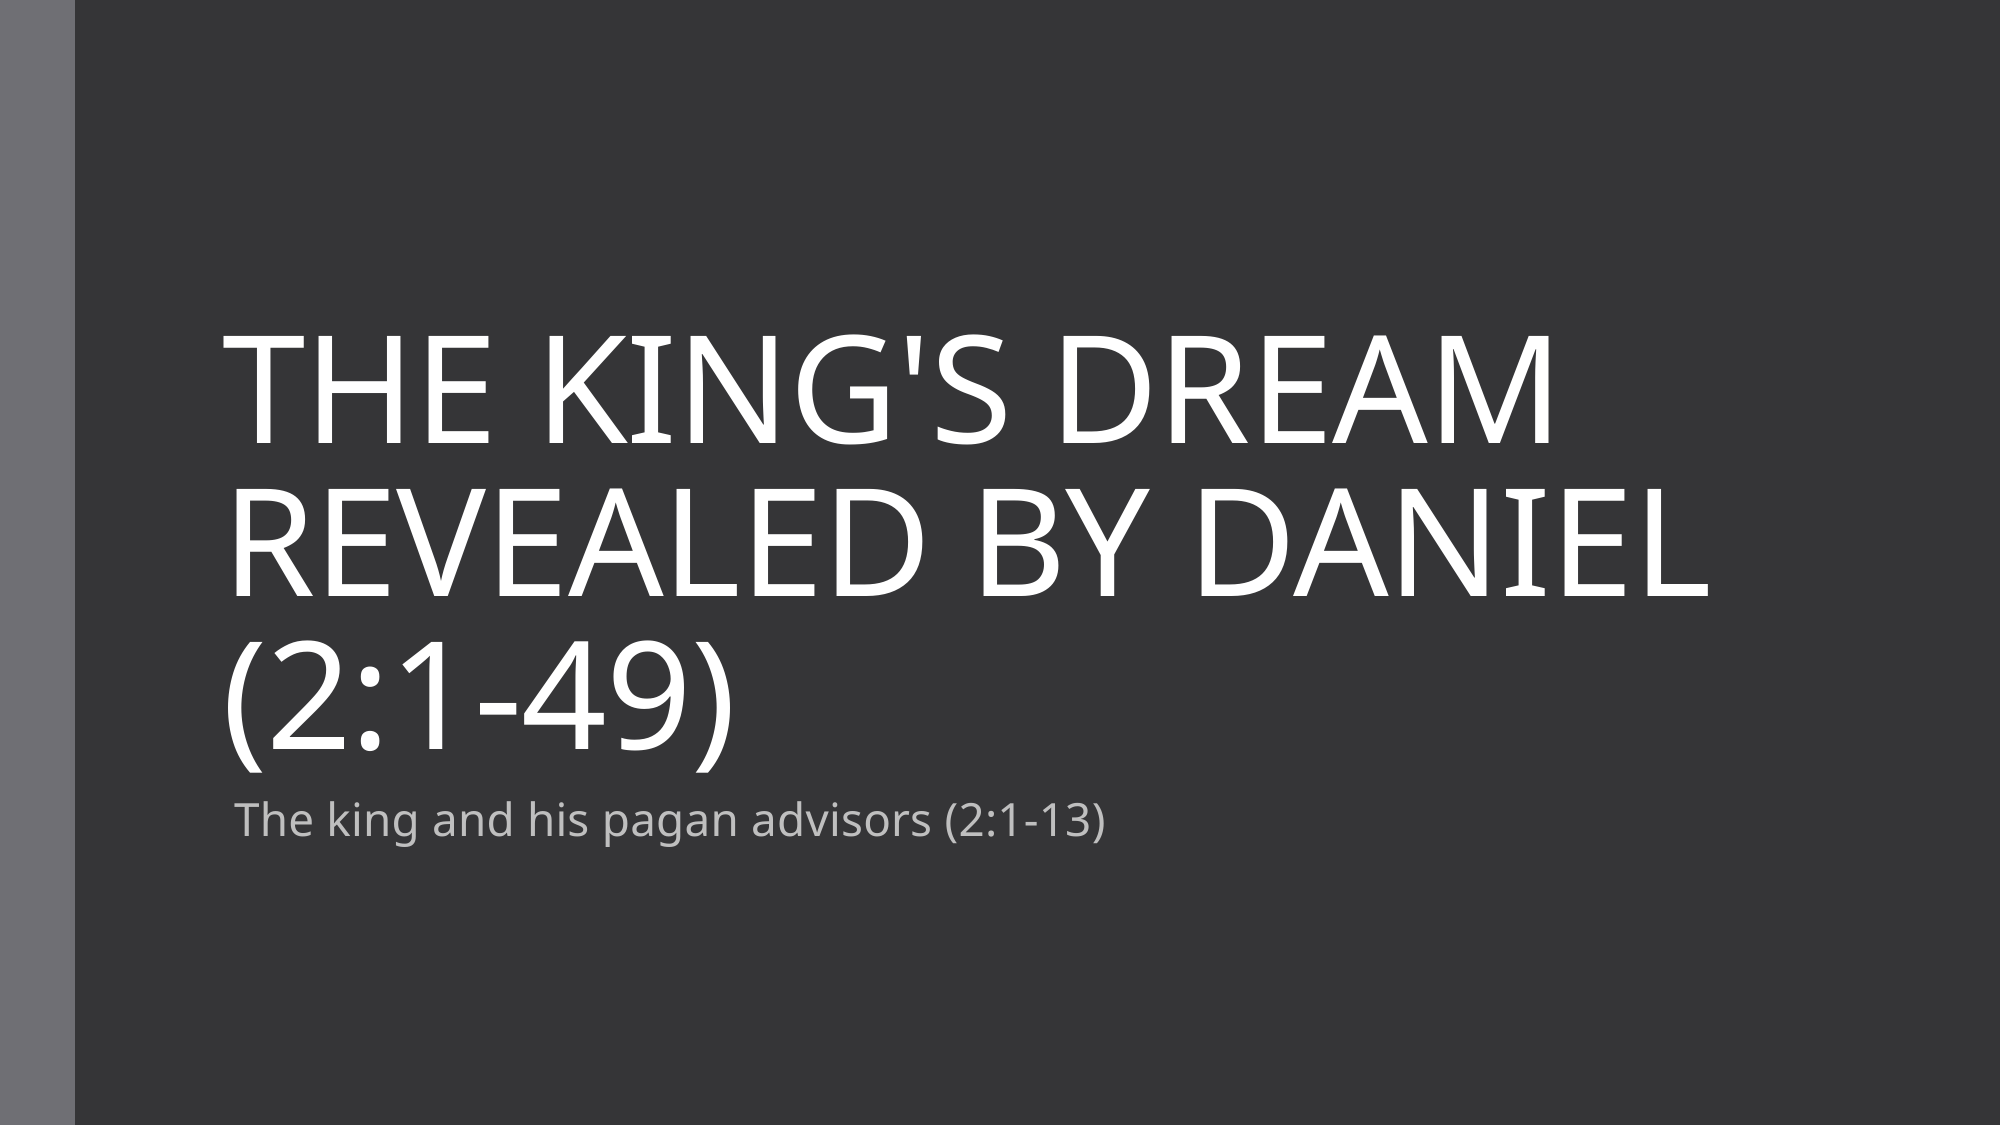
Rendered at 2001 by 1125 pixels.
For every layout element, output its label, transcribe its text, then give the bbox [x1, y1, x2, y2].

subtitle The king and his pagan advisors (2:1-13) [206, 787, 1752, 1066]
title THE KING'S DREAM REVEALED BY DANIEL (2:1-49) [206, 124, 1752, 787]
